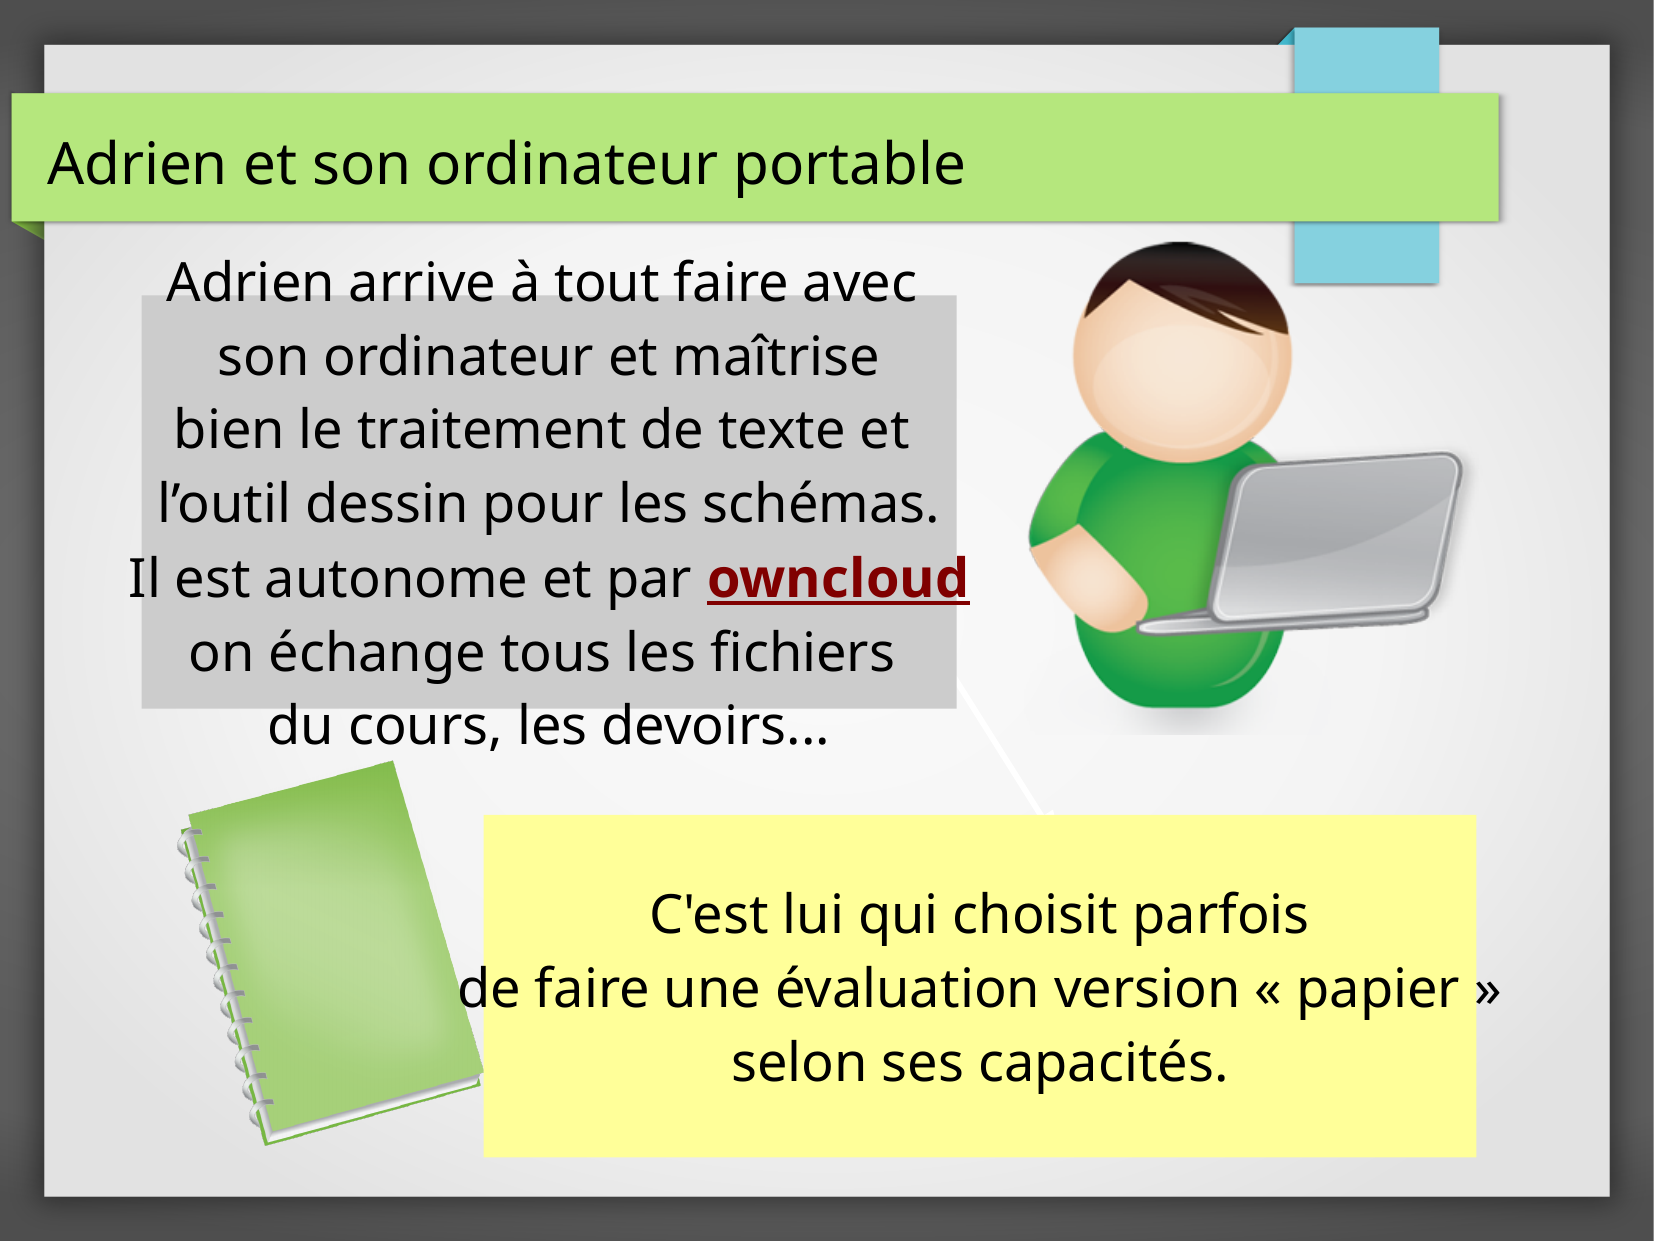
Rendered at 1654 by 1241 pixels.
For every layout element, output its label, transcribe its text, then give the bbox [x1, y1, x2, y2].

picture [0, 0, 1654, 1241]
title Adrien et son ordinateur portable [47, 78, 1465, 247]
text_box C'est lui qui choisit parfois de faire une évaluation version « papier » selon ses capacités. [483, 814, 1477, 1158]
text_box Adrien arrive à tout faire avec son ordinateur et maîtrise bien le traitement de texte et l’outil dessin pour les schémas. Il est autonome et par owncloud on échange tous les fichiers du cours, les devoirs... [141, 295, 957, 709]
